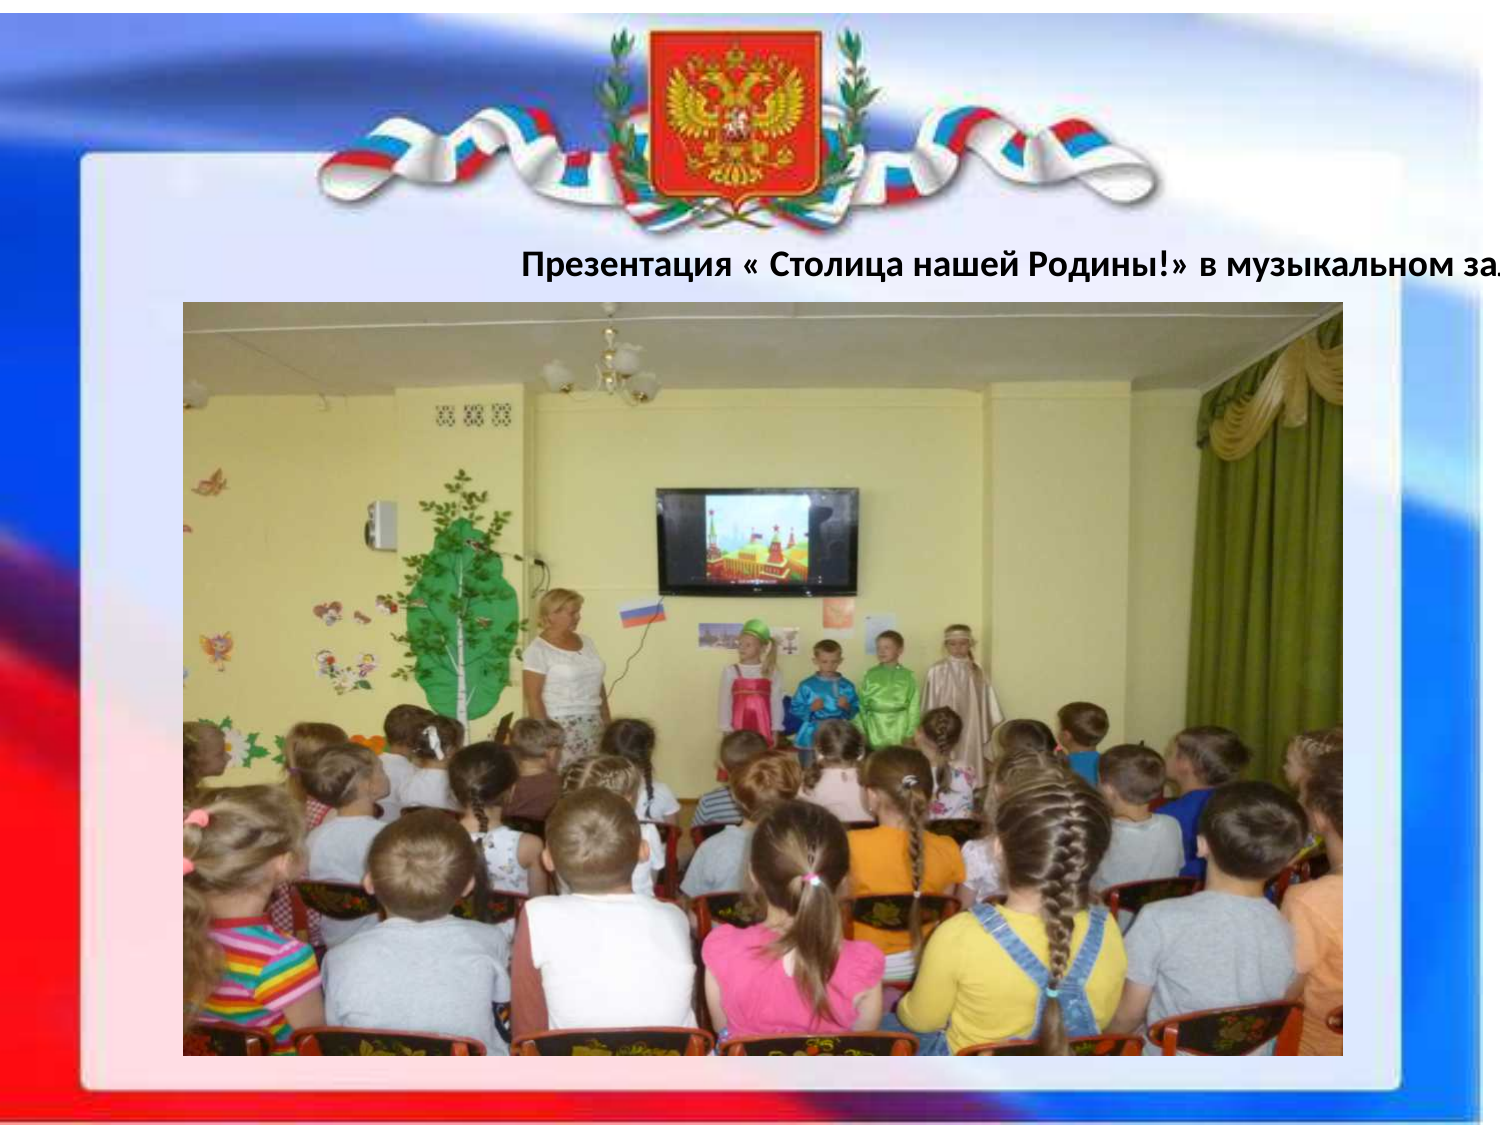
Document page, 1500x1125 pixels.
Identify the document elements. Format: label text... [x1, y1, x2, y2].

text_box Презентация « Столица нашей Родины!» в музыкальном зале [506, 231, 1500, 292]
picture [0, 13, 1483, 1125]
